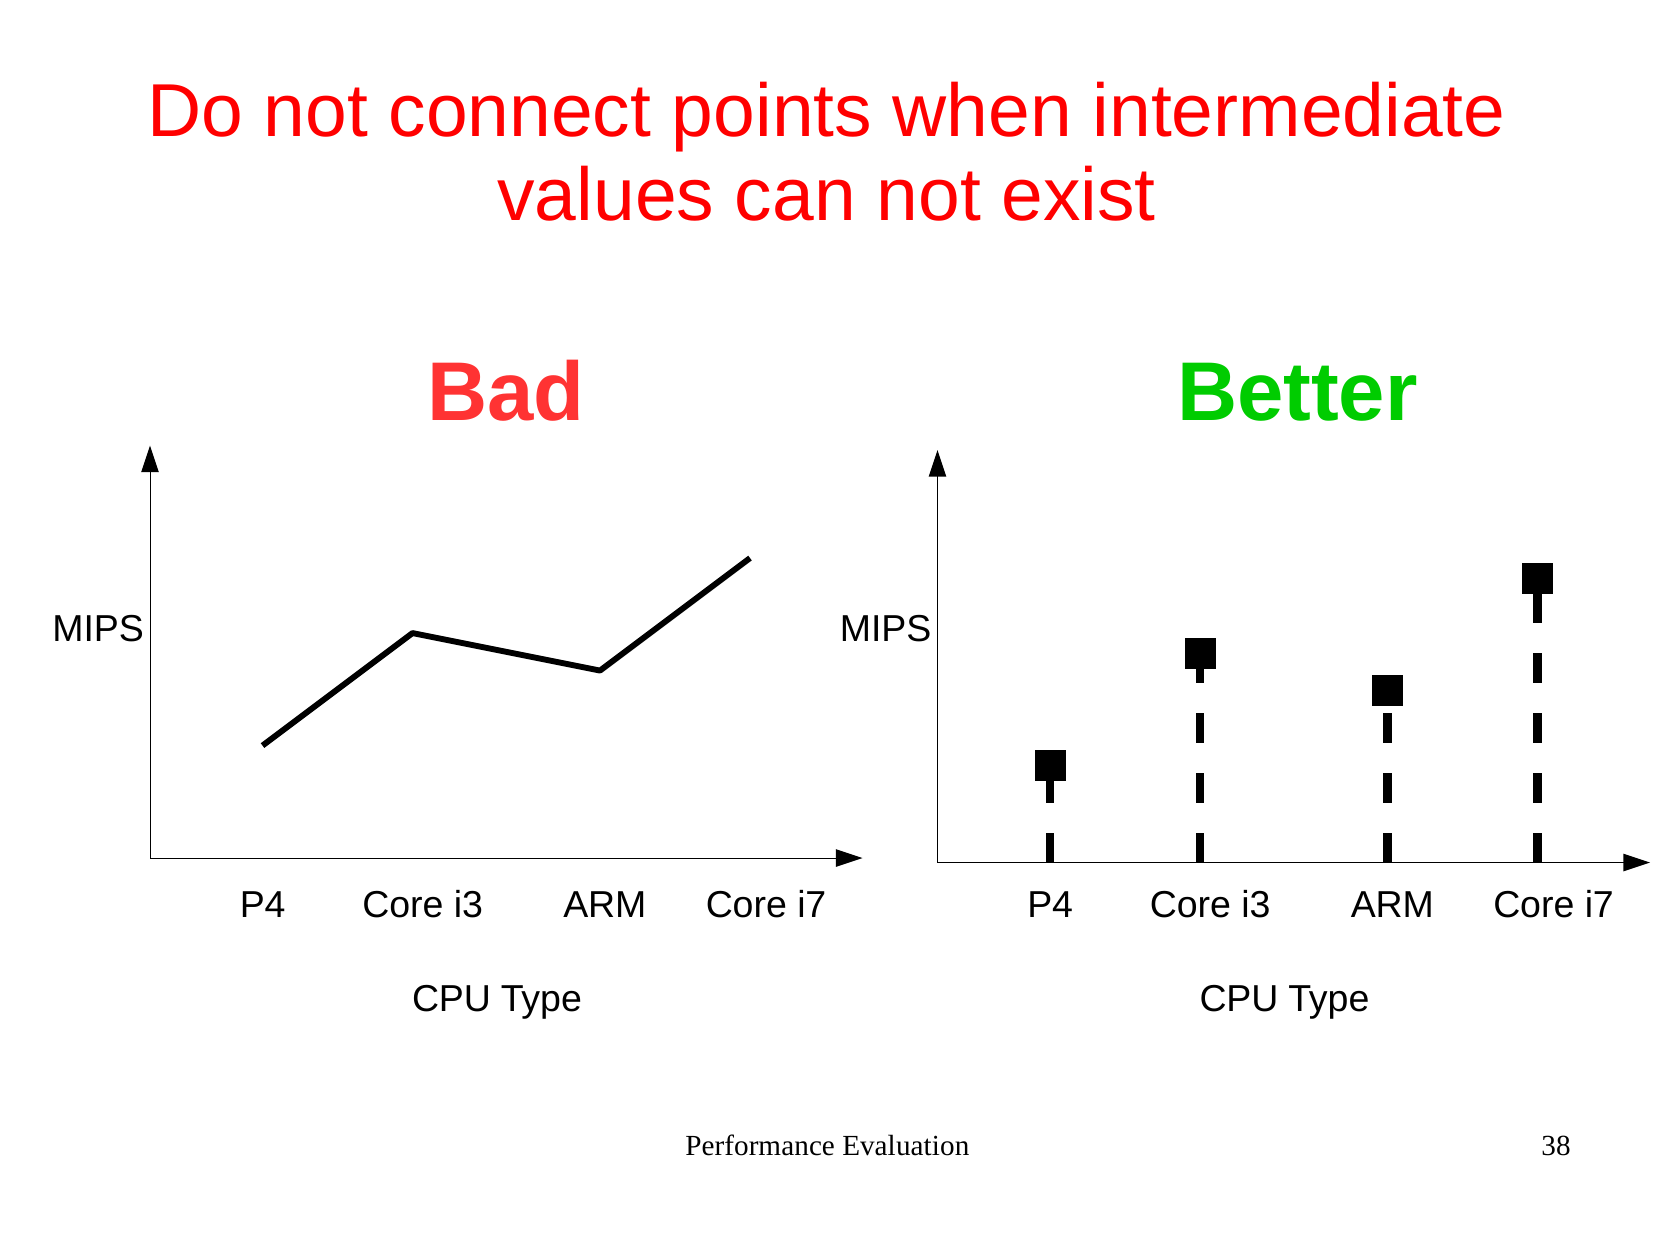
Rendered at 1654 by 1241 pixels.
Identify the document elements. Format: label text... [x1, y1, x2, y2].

text_box ARM [548, 876, 662, 934]
text_box P4 [1012, 876, 1088, 934]
text_box CPU Type [1184, 970, 1385, 1028]
text_box ARM [1336, 876, 1450, 934]
text_box CPU Type [397, 970, 597, 1028]
text_box Core i7 [691, 876, 842, 934]
text_box Core i3 [1135, 876, 1286, 934]
text_box MIPS [825, 600, 976, 657]
text_box Better [1162, 337, 1433, 446]
text_box Core i3 [347, 876, 498, 934]
text_box Core i7 [1478, 876, 1629, 934]
text_box MIPS [37, 600, 188, 657]
text_box P4 [225, 876, 301, 934]
text_box Bad [412, 337, 600, 446]
title Do not connect points when intermediate values can not exist [82, 49, 1571, 257]
